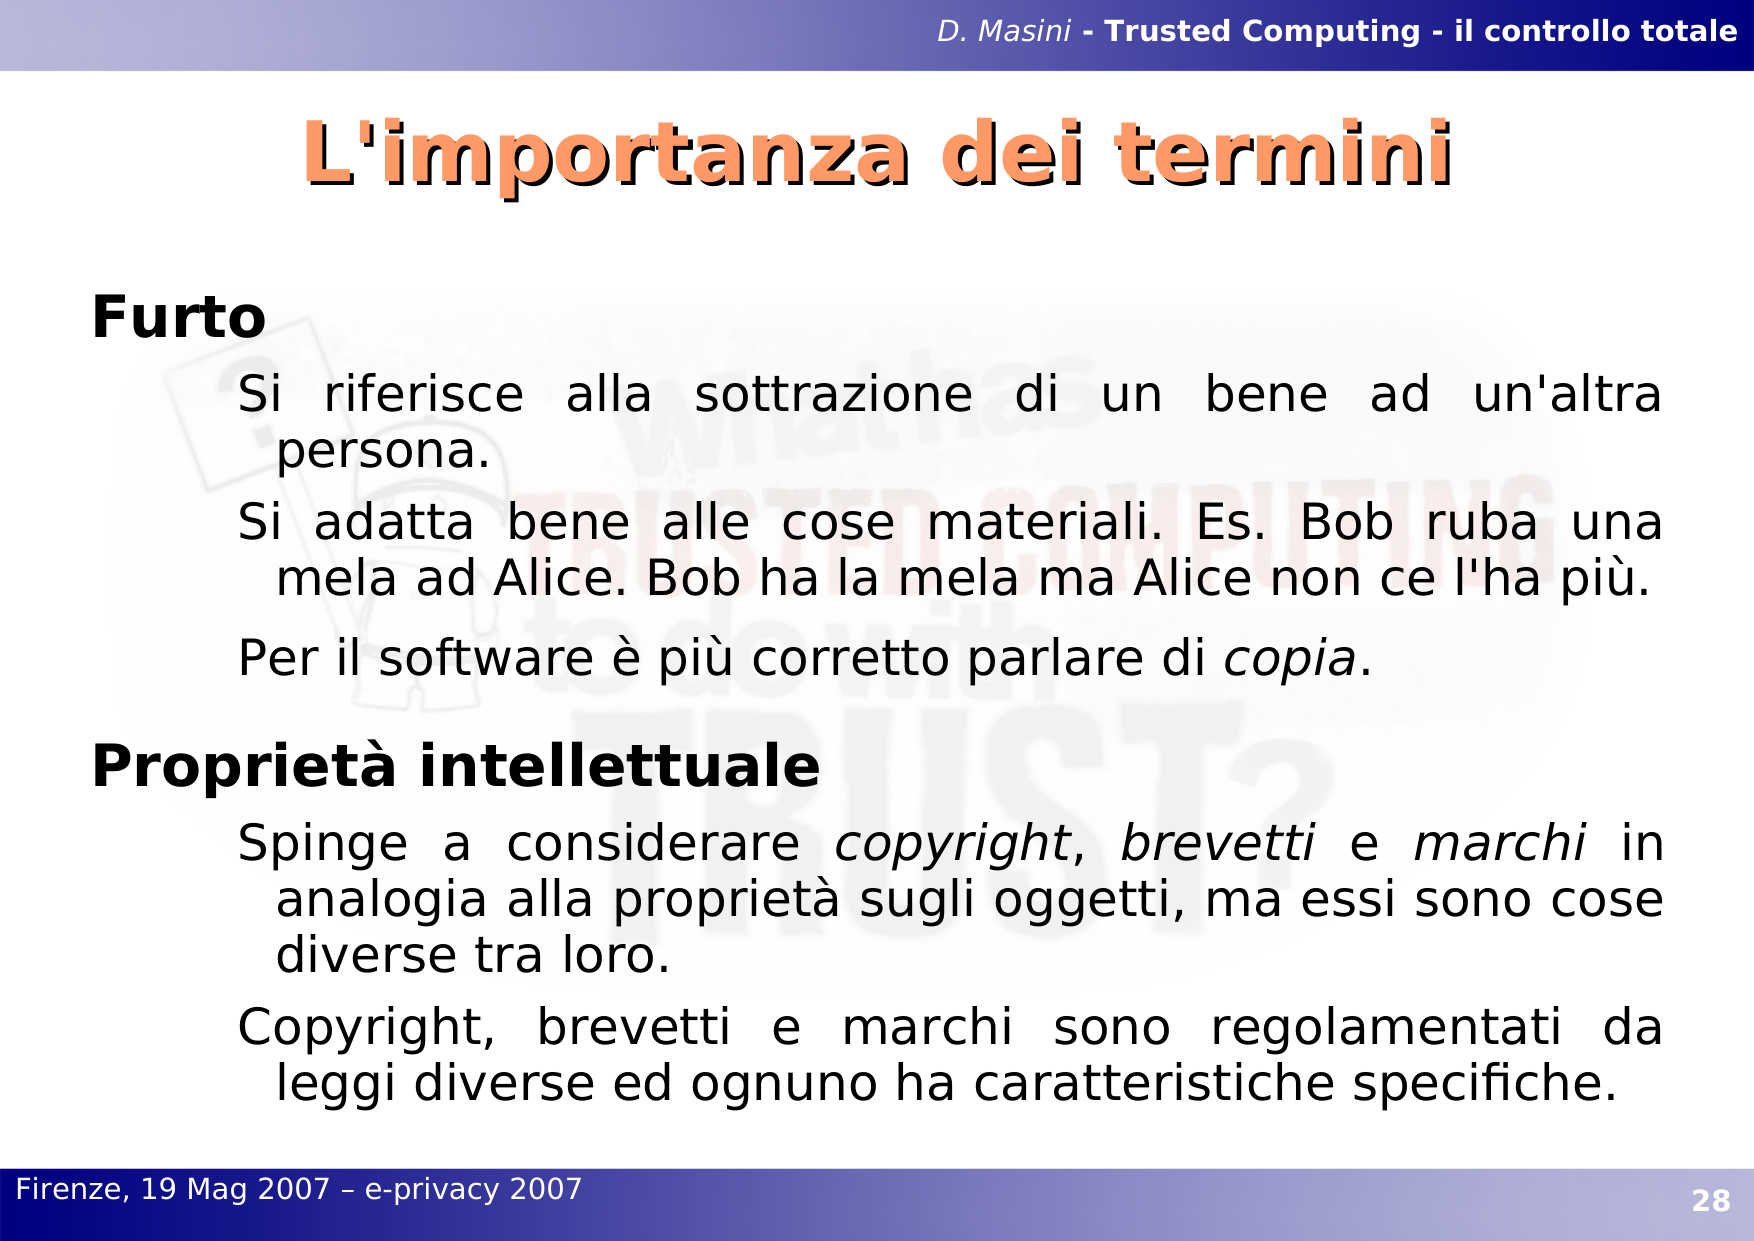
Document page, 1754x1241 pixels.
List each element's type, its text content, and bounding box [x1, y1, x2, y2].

subtitle Furto Si riferisce alla sottrazione di un bene ad un'altra persona. Si adatta bene alle cose materiali. Es. Bob ruba una mela ad Alice. Bob ha la mela ma Alice non ce l'ha più. Per il software è più corretto parlare di copia. Proprietà intellettuale Spinge a considerare copyright, brevetti e marchi in analogia alla proprietà sugli oggetti, ma essi sono cose diverse tra loro. Copyright, brevetti e marchi sono regolamentati da leggi diverse ed ognuno ha caratteristiche specifiche. [87, 283, 1667, 1114]
title L'importanza dei termini [87, 49, 1667, 257]
picture [0, 0, 1754, 1241]
